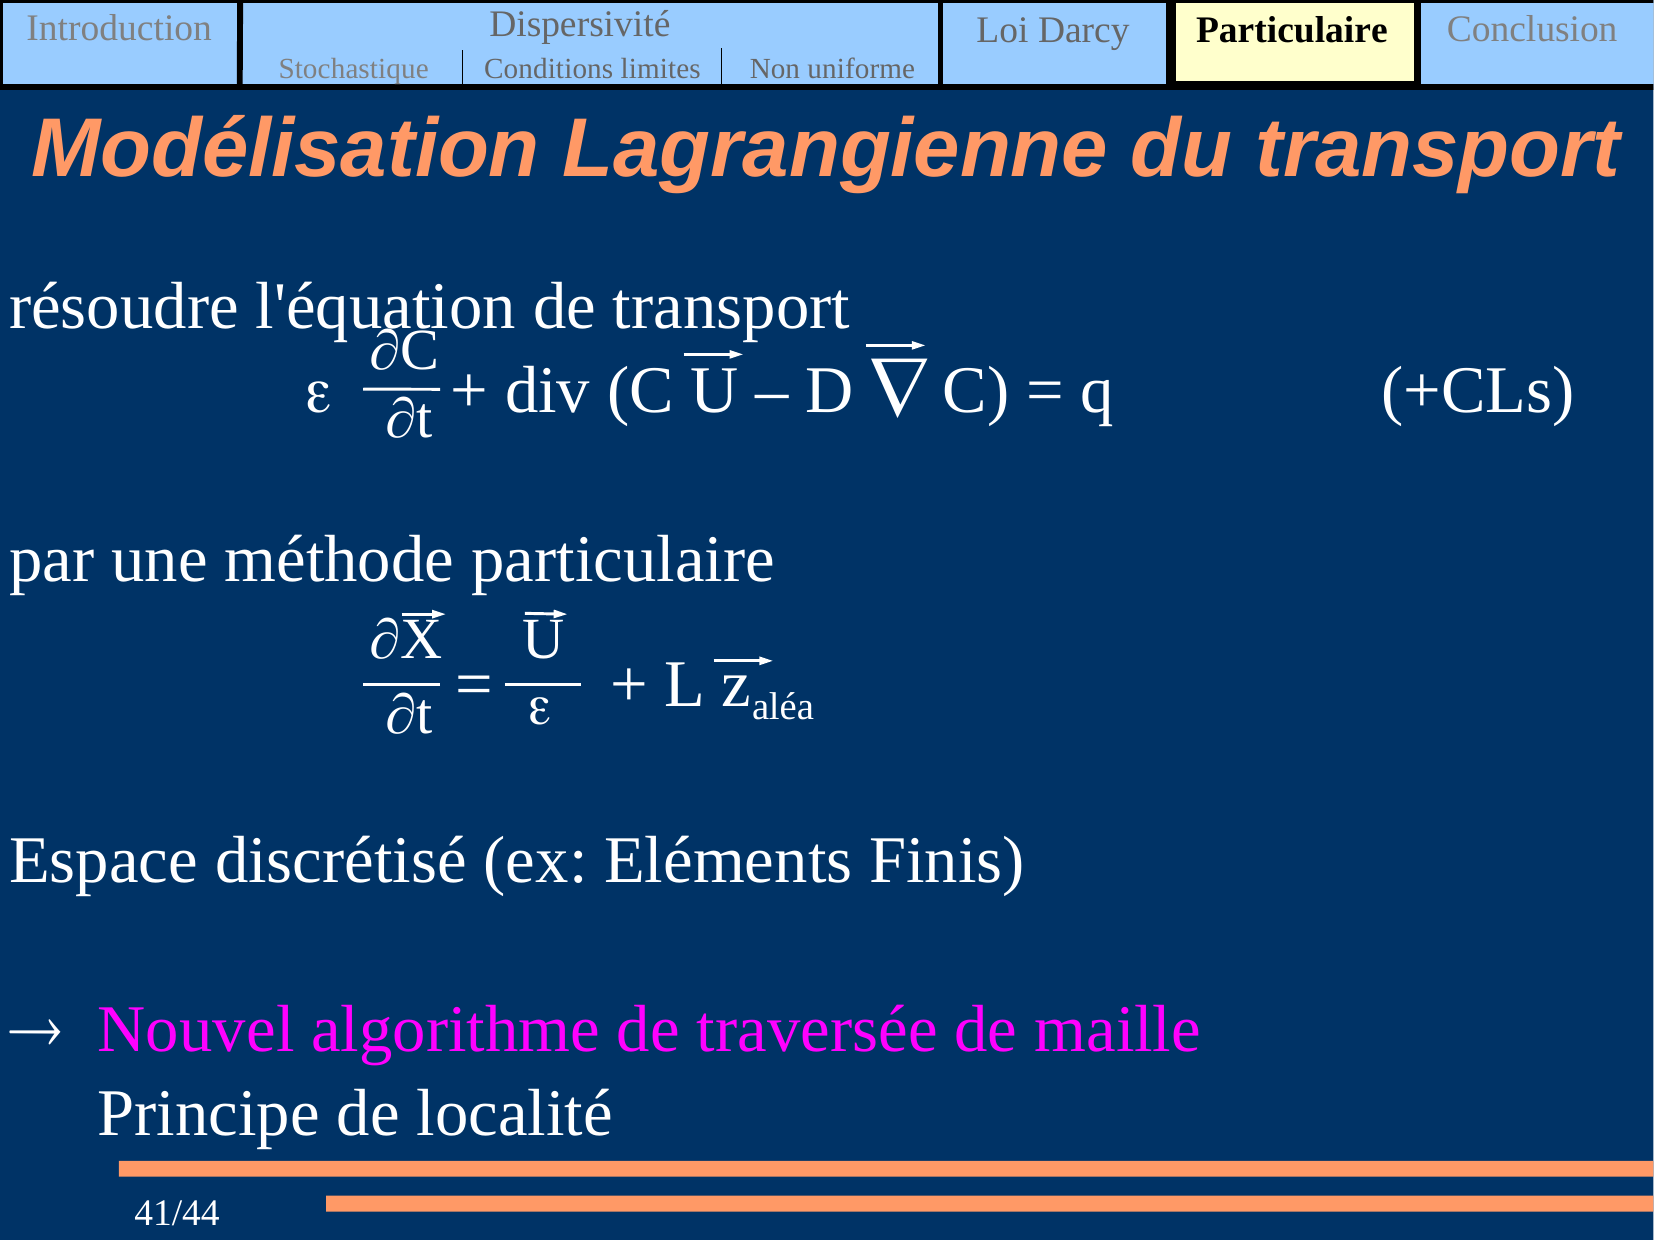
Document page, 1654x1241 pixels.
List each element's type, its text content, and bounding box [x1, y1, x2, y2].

text_box ¶X [354, 602, 458, 679]
text_box Introduction [0, 0, 237, 59]
text_box Non uniforme [735, 44, 930, 93]
text_box [686, 0, 1654, 87]
text_box ¶C [354, 312, 455, 390]
text_box e [512, 676, 581, 683]
text_box U [507, 602, 581, 679]
text_box e [512, 686, 581, 764]
text_box Modélisation Lagrangienne du transport [0, 89, 1654, 203]
text_box ¶t [370, 676, 446, 764]
text_box Conclusion [1411, 0, 1654, 59]
text_box [243, 0, 474, 87]
text_box Loi Darcy [943, 1, 1169, 66]
text_box résoudre l'équation de transport e + div (C U – D  C) = q (+CLs) par une méthode particulaire = + L zaléa Espace discrétisé (ex: Eléments Finis)  Nouvel algorithme de traversée de maille Principe de localité [0, 251, 1654, 1158]
text_box Conditions limites [469, 44, 716, 93]
text_box Particulaire [1173, 1, 1412, 60]
text_box Dispersivité [474, 0, 686, 44]
text_box ¶t [370, 381, 446, 469]
text_box [0, 59, 236, 87]
text_box Stochastique [263, 44, 444, 93]
